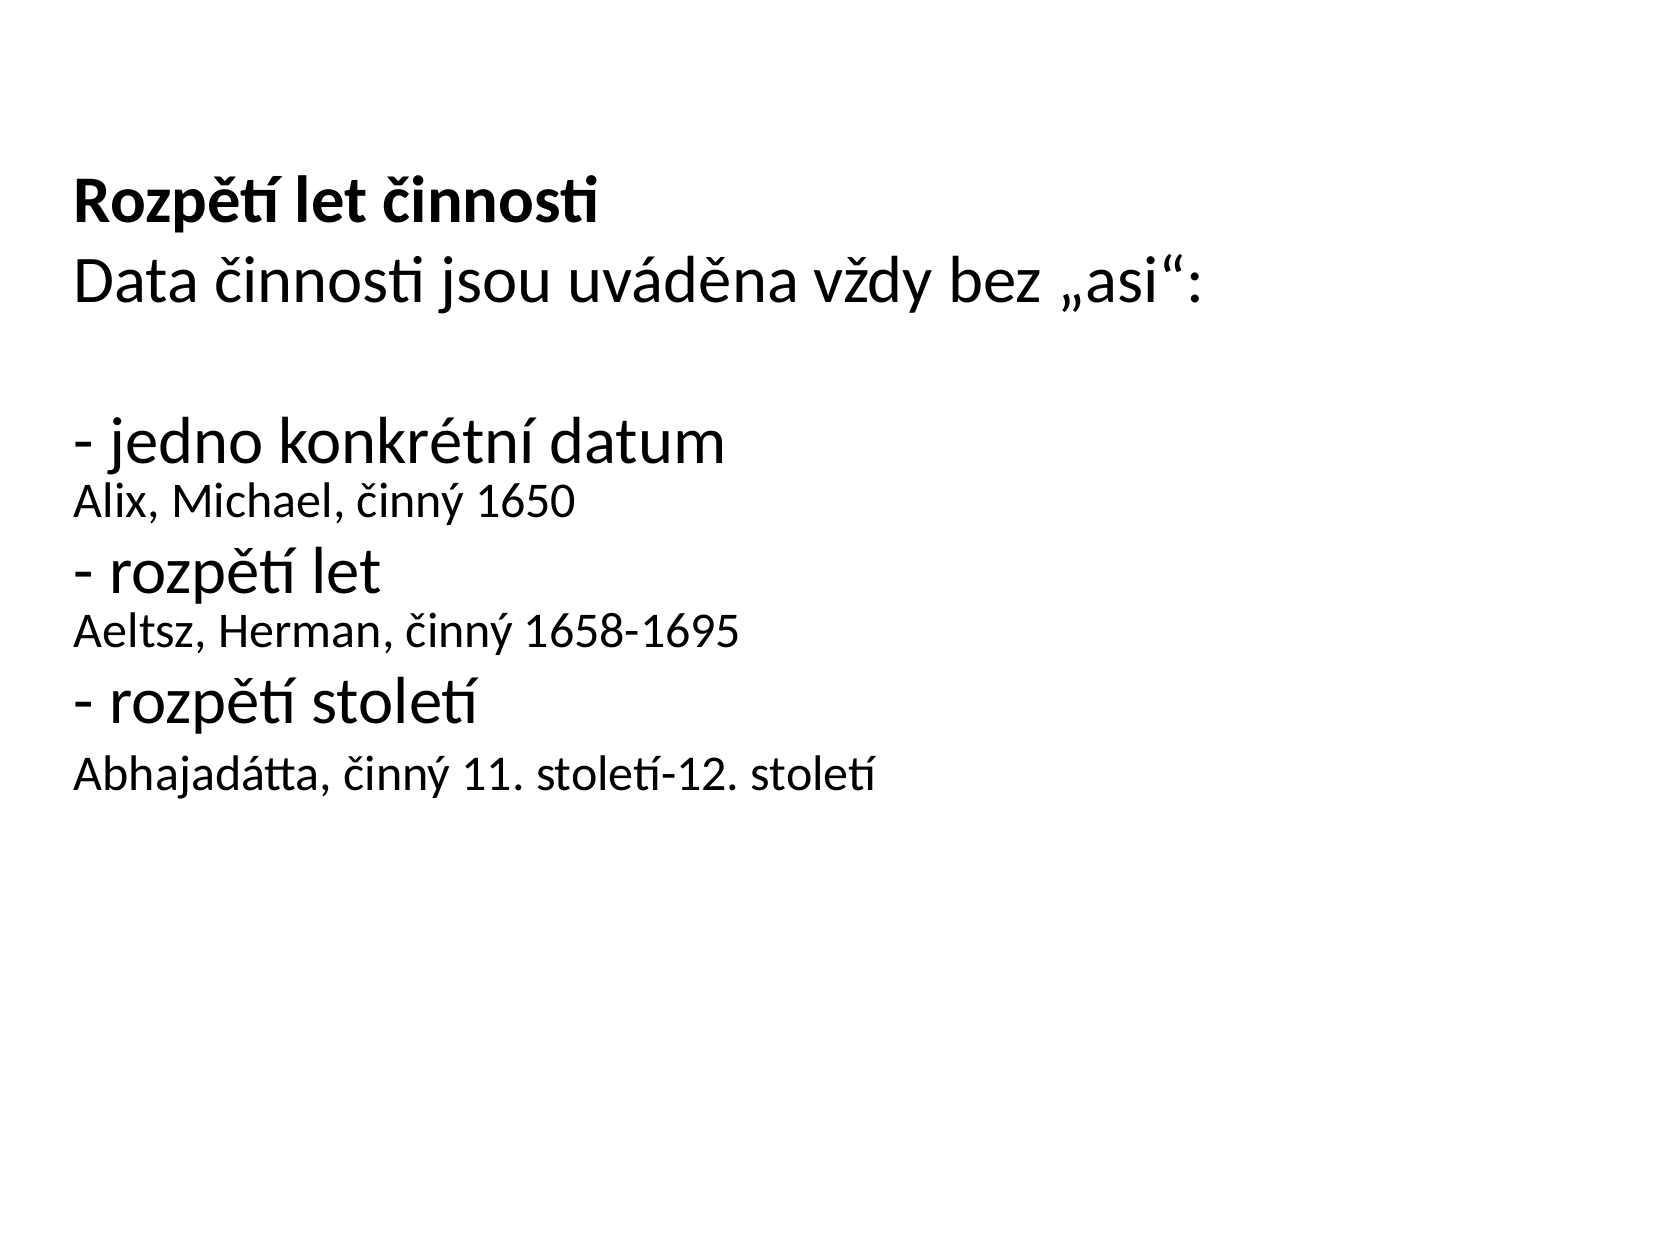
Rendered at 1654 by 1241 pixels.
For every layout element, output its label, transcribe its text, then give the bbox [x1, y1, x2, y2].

text_box Rozpětí let činnosti Data činnosti jsou uváděna vždy bez „asi“: - jedno konkrétní datum Alix, Michael, činný 1650 - rozpětí let Aeltsz, Herman, činný 1658-1695 - rozpětí století Abhajadátta, činný 11. století-12. století [59, 165, 1371, 1075]
